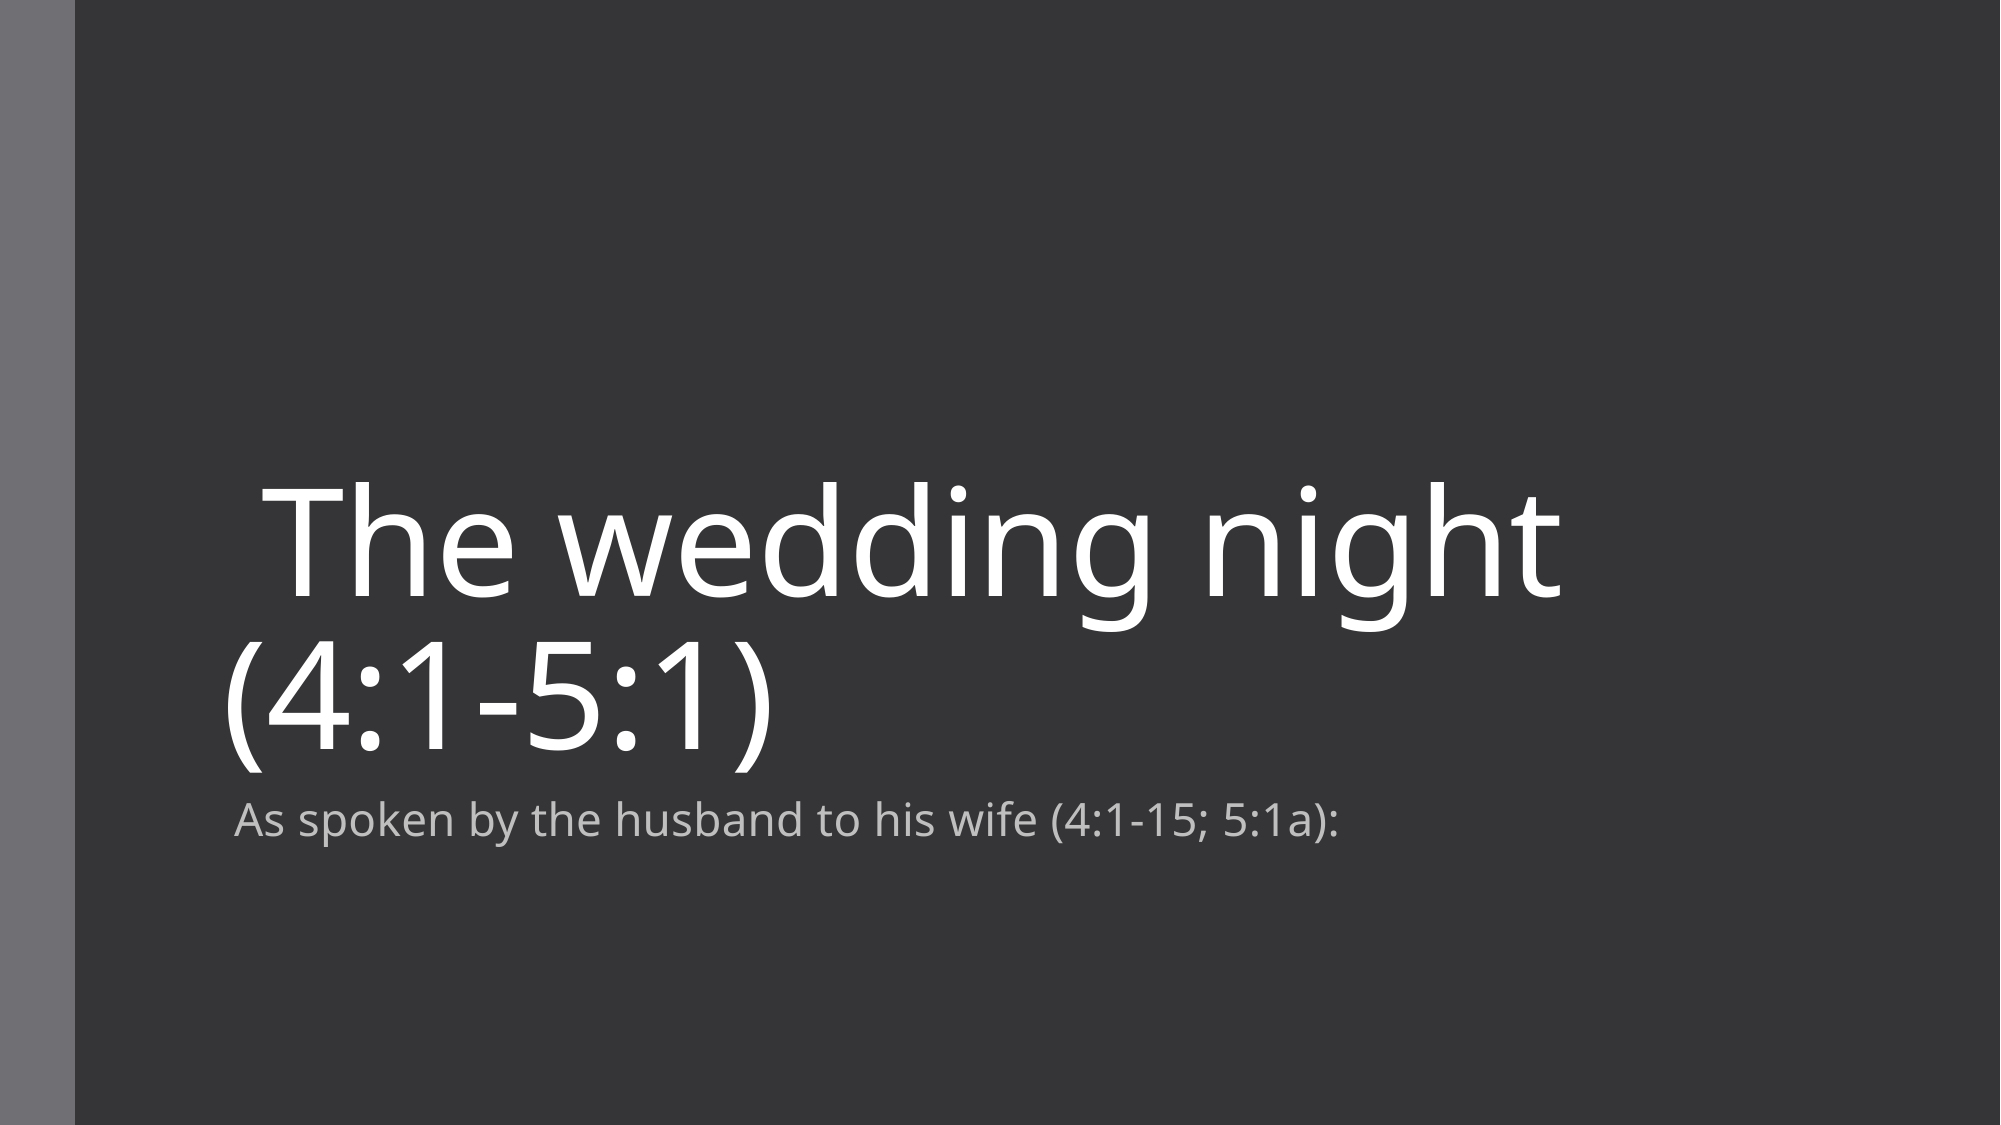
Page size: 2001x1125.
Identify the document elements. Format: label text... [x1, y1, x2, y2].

title The wedding night (4:1-5:1) [206, 124, 1752, 787]
subtitle As spoken by the husband to his wife (4:1-15; 5:1a): [206, 787, 1752, 1066]
